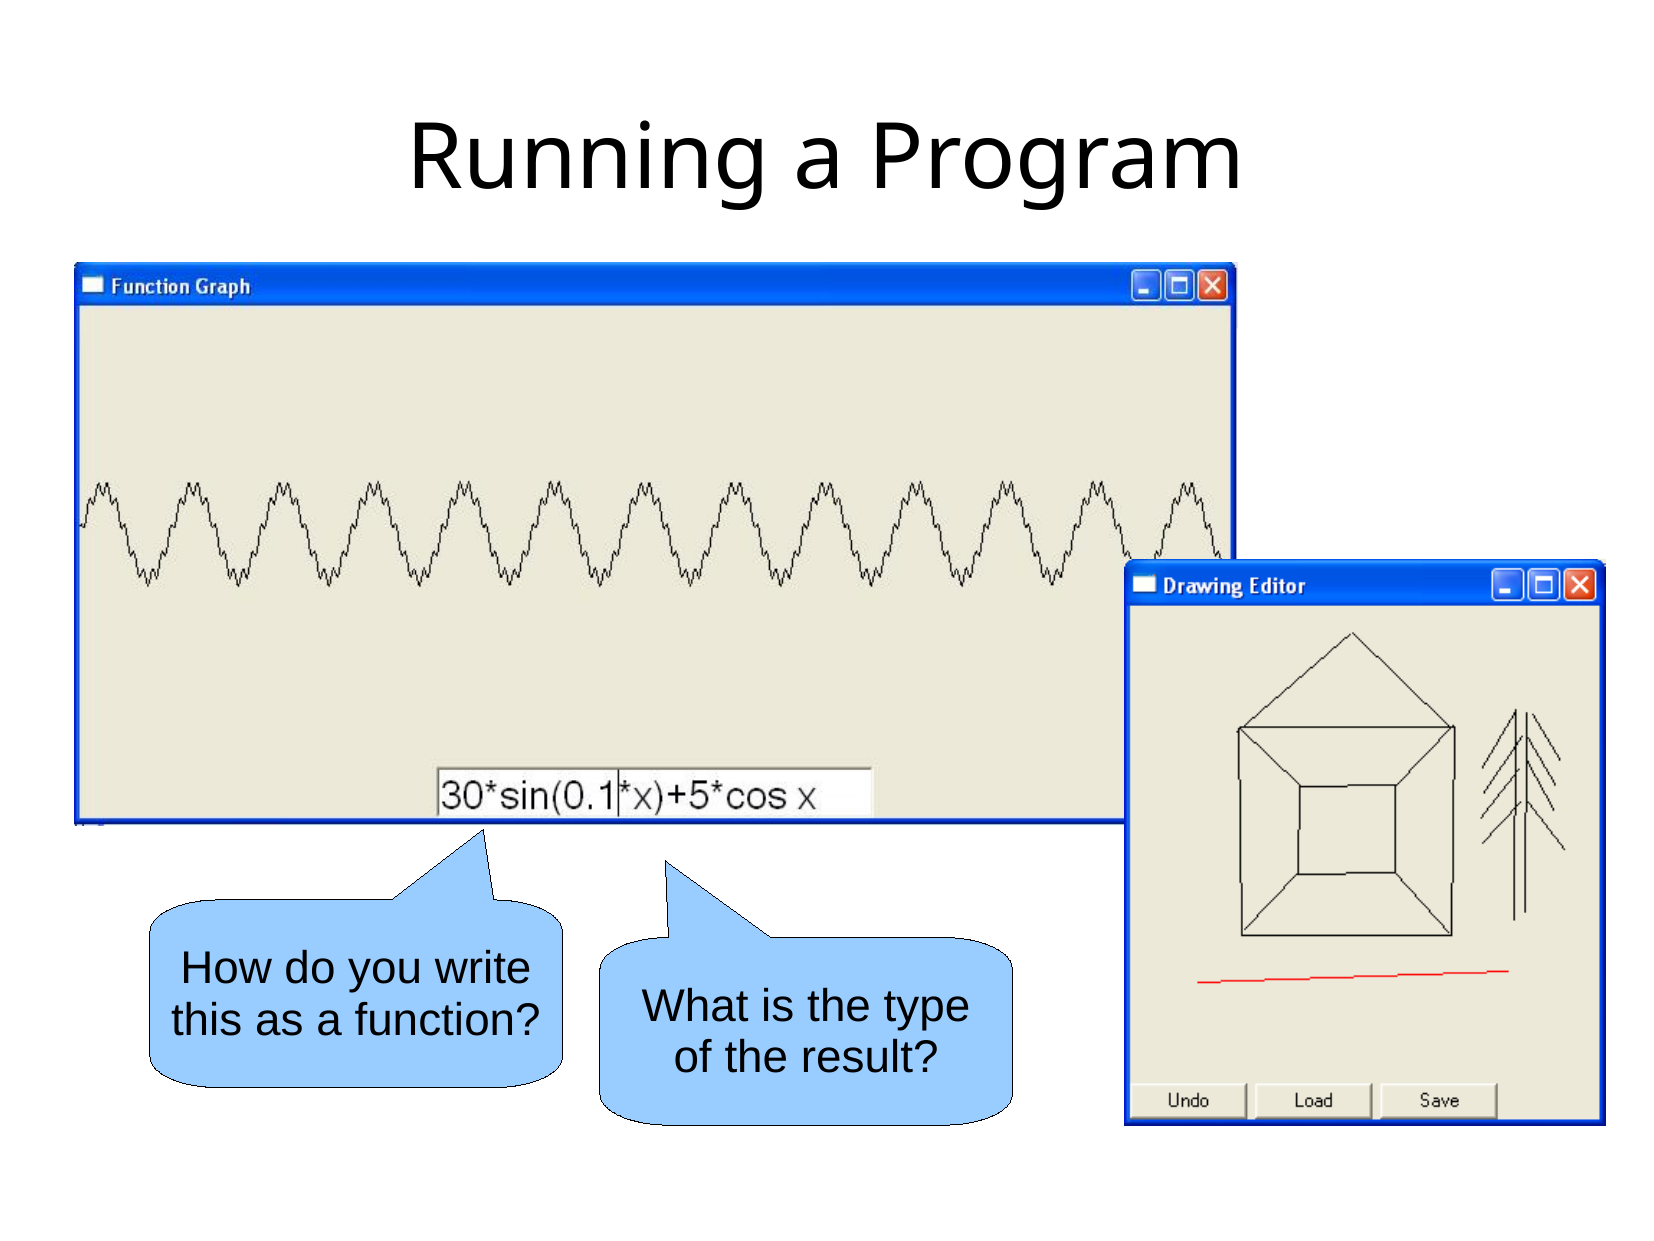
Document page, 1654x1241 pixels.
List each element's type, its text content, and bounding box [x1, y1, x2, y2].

title Running a Program [82, 49, 1571, 257]
text_box What is the type of the result? [599, 860, 1013, 1126]
picture [74, 262, 1606, 1126]
text_box How do you write this as a function? [149, 829, 563, 1088]
